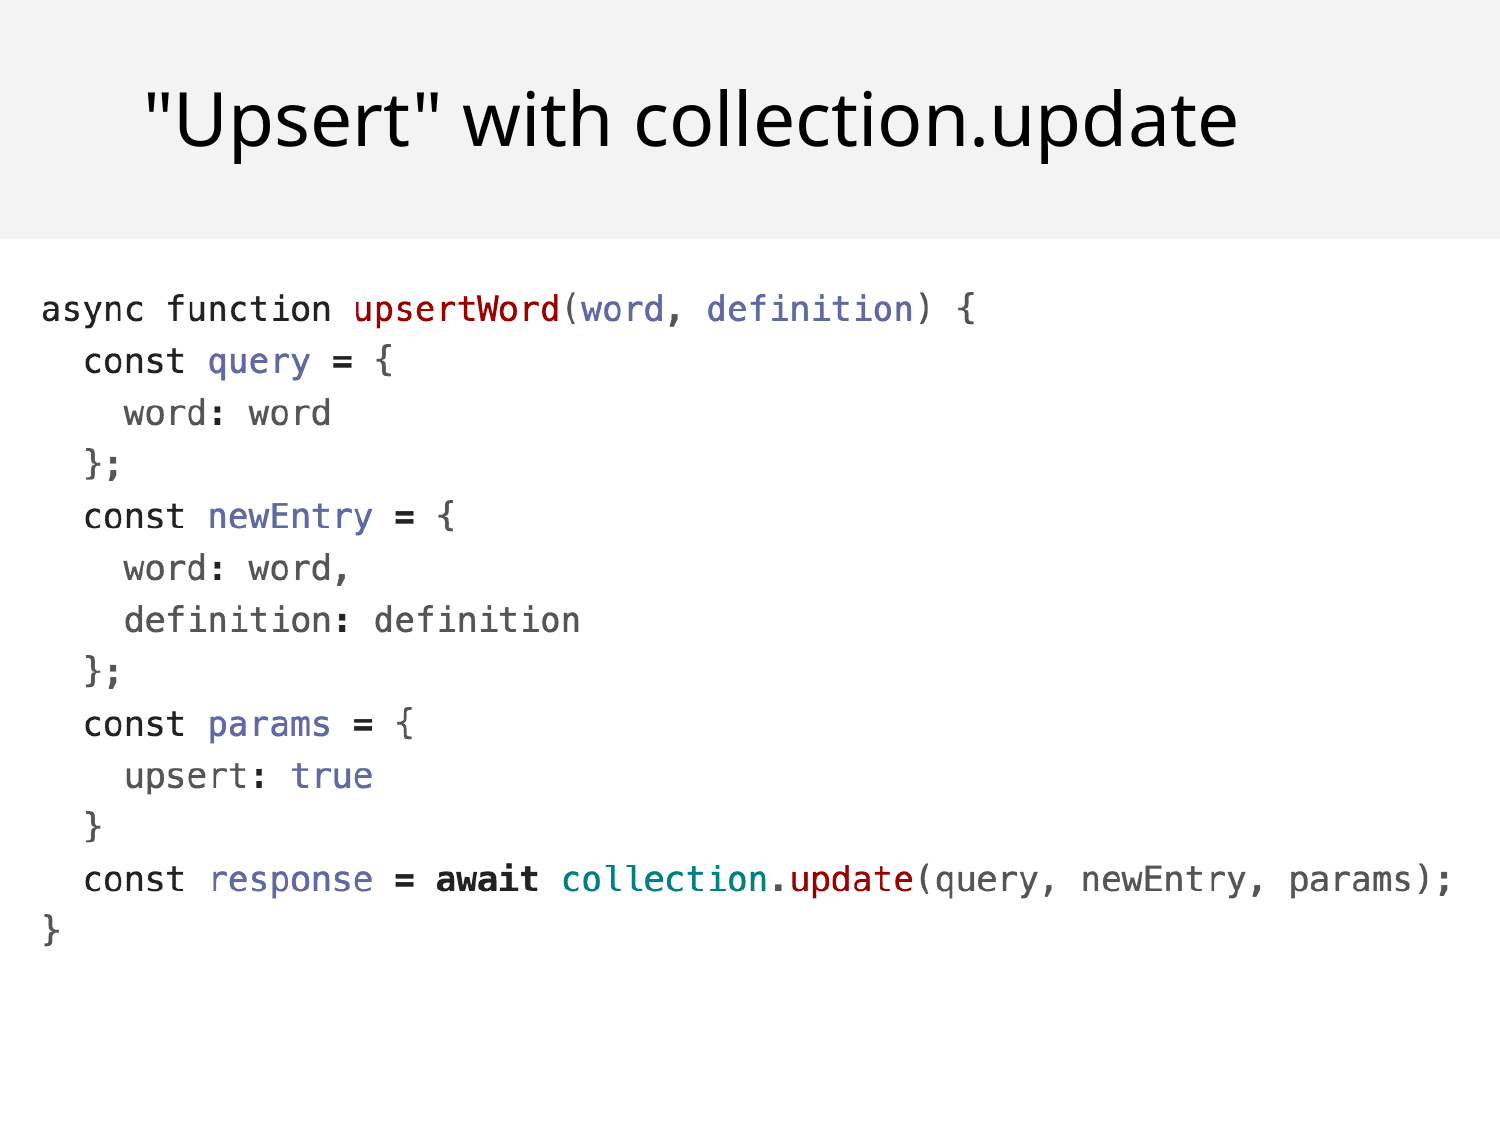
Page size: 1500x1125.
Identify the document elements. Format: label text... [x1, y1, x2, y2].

picture [24, 286, 1475, 962]
title "Upsert" with collection.update [128, 56, 1372, 183]
